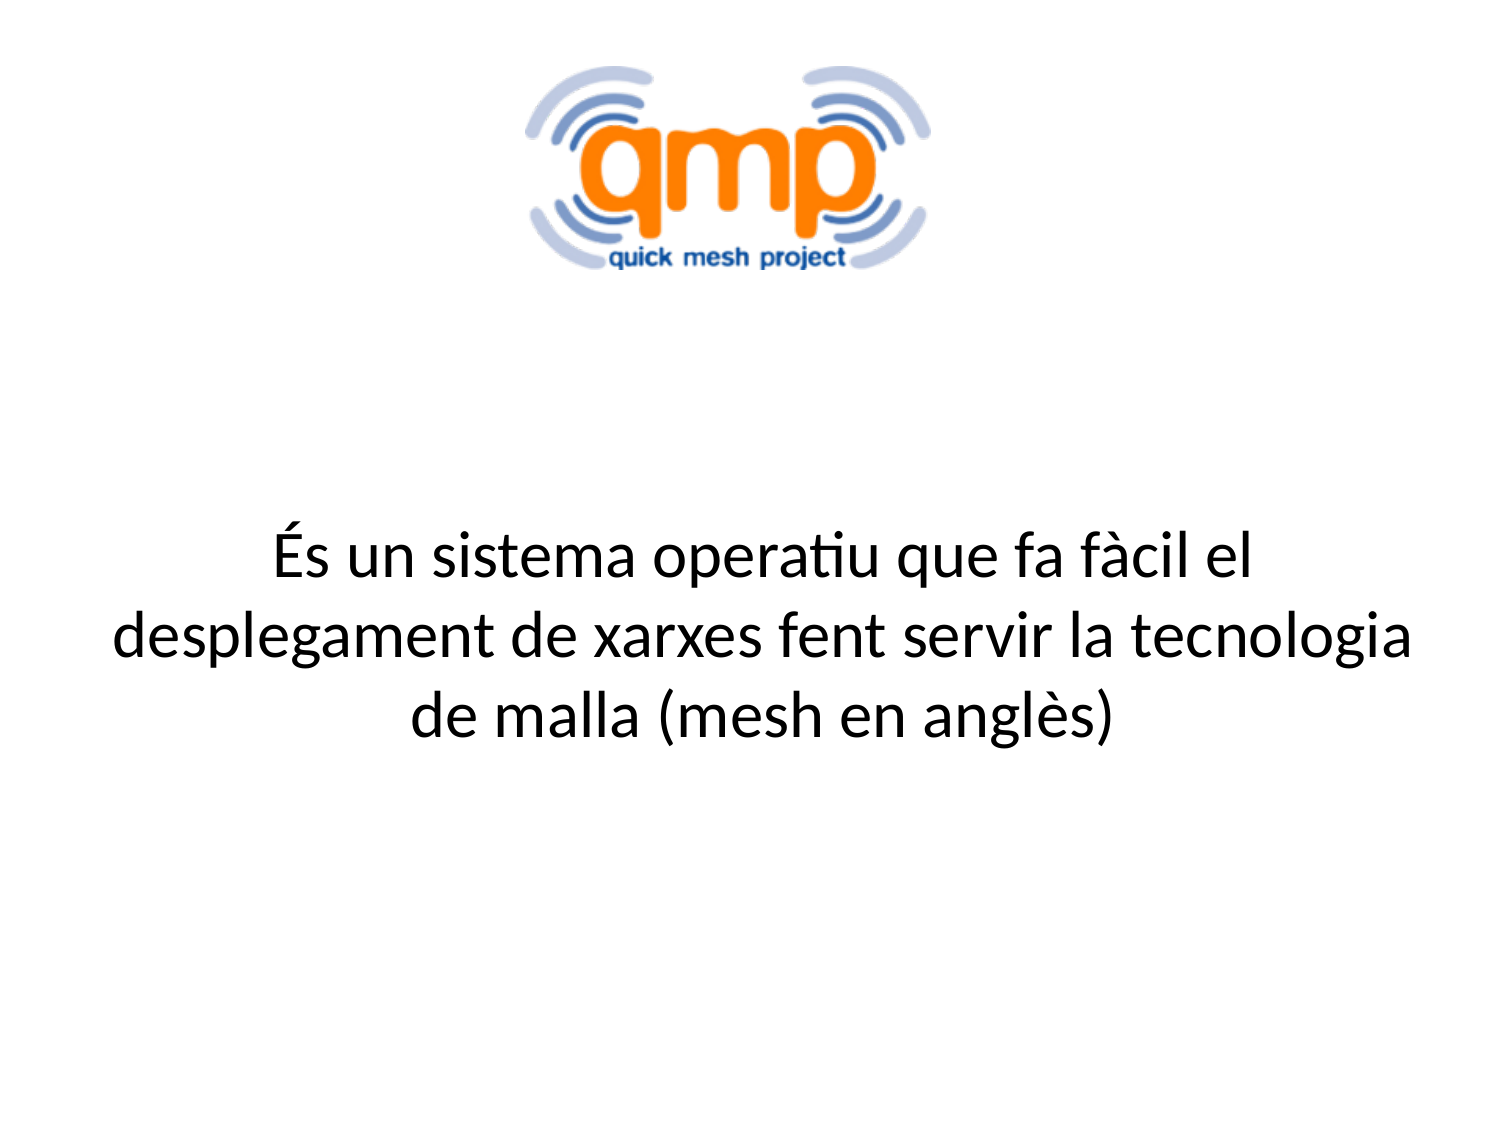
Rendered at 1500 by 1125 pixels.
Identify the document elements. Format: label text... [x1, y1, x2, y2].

picture [525, 66, 931, 270]
list És un sistema operatiu que fa fàcil el desplegament de xarxes fent servir la tecnologia de malla (mesh en anglès) [88, 503, 1439, 882]
